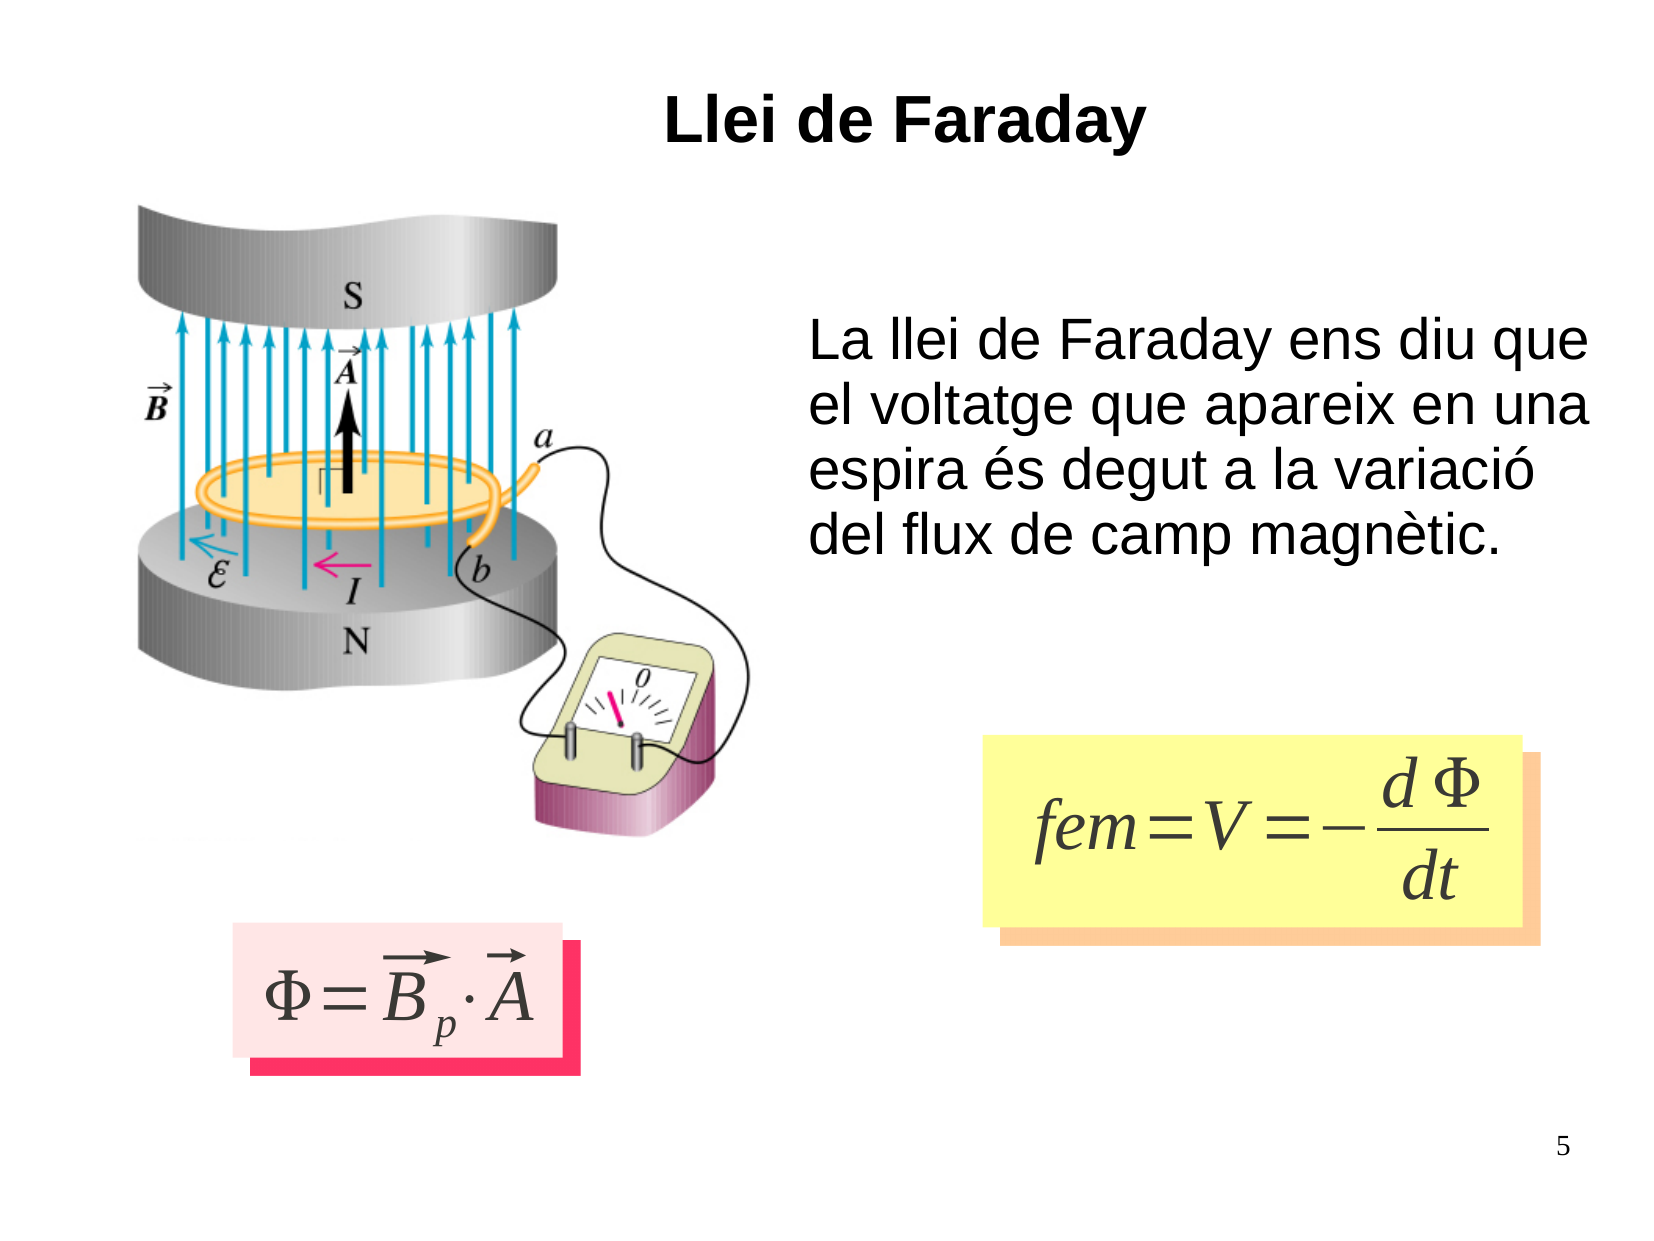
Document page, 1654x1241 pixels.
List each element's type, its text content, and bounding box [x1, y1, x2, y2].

chart [257, 945, 541, 1047]
chart [1012, 743, 1498, 916]
text_box [232, 922, 563, 1058]
text_box La llei de Faraday ens diu que el voltatge que apareix en una espira és degut a la variació del flux de camp magnètic. [793, 299, 1627, 586]
text_box Llei de Faraday [648, 75, 1171, 165]
text_box [982, 734, 1523, 928]
picture [121, 187, 766, 841]
